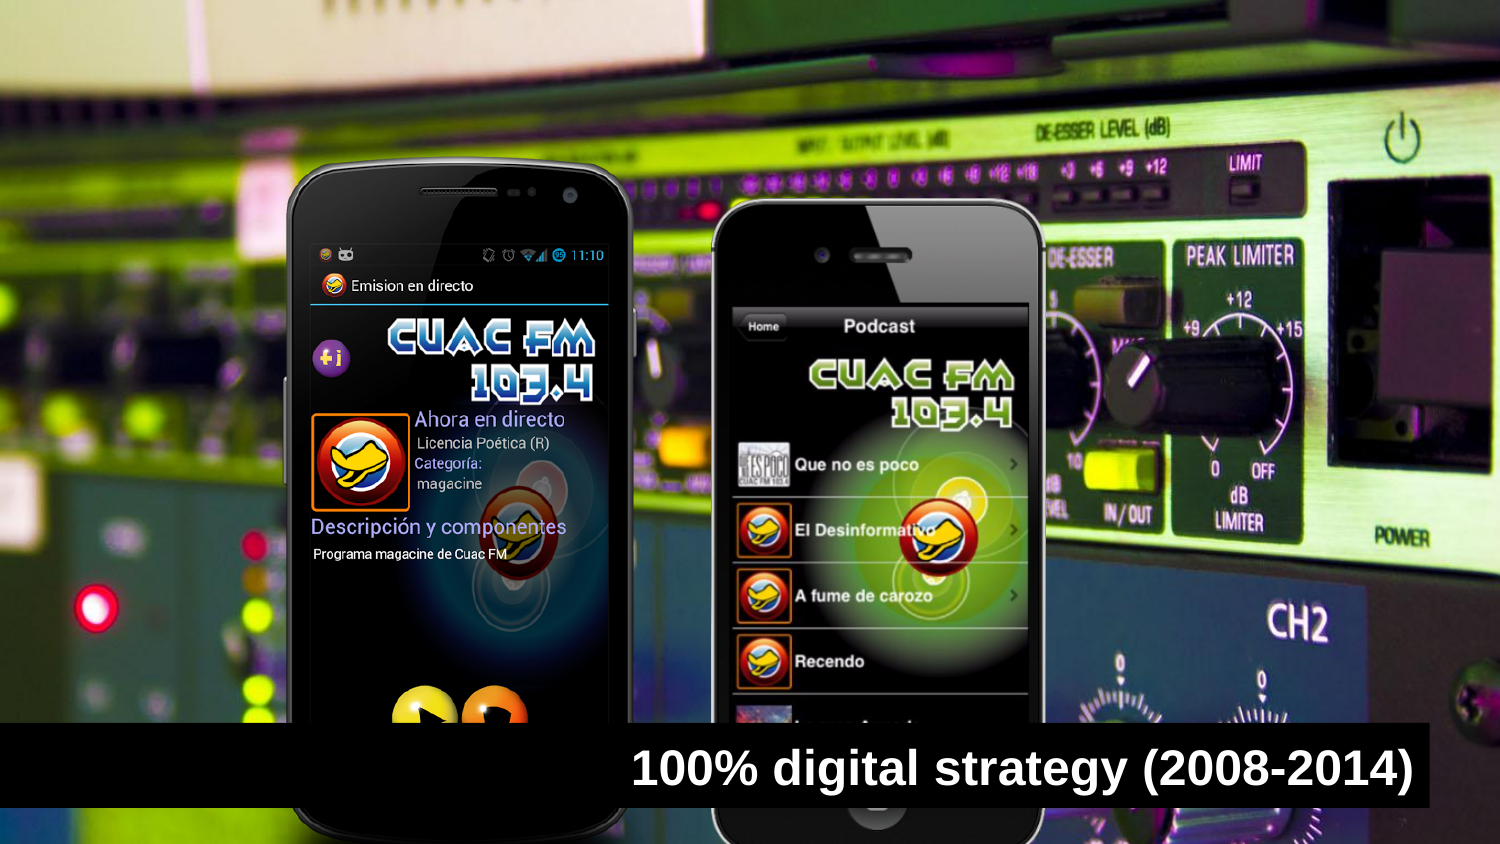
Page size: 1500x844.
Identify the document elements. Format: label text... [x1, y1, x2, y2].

picture [0, 0, 1500, 844]
list 100% digital strategy (2008-2014) [0, 722, 1430, 808]
